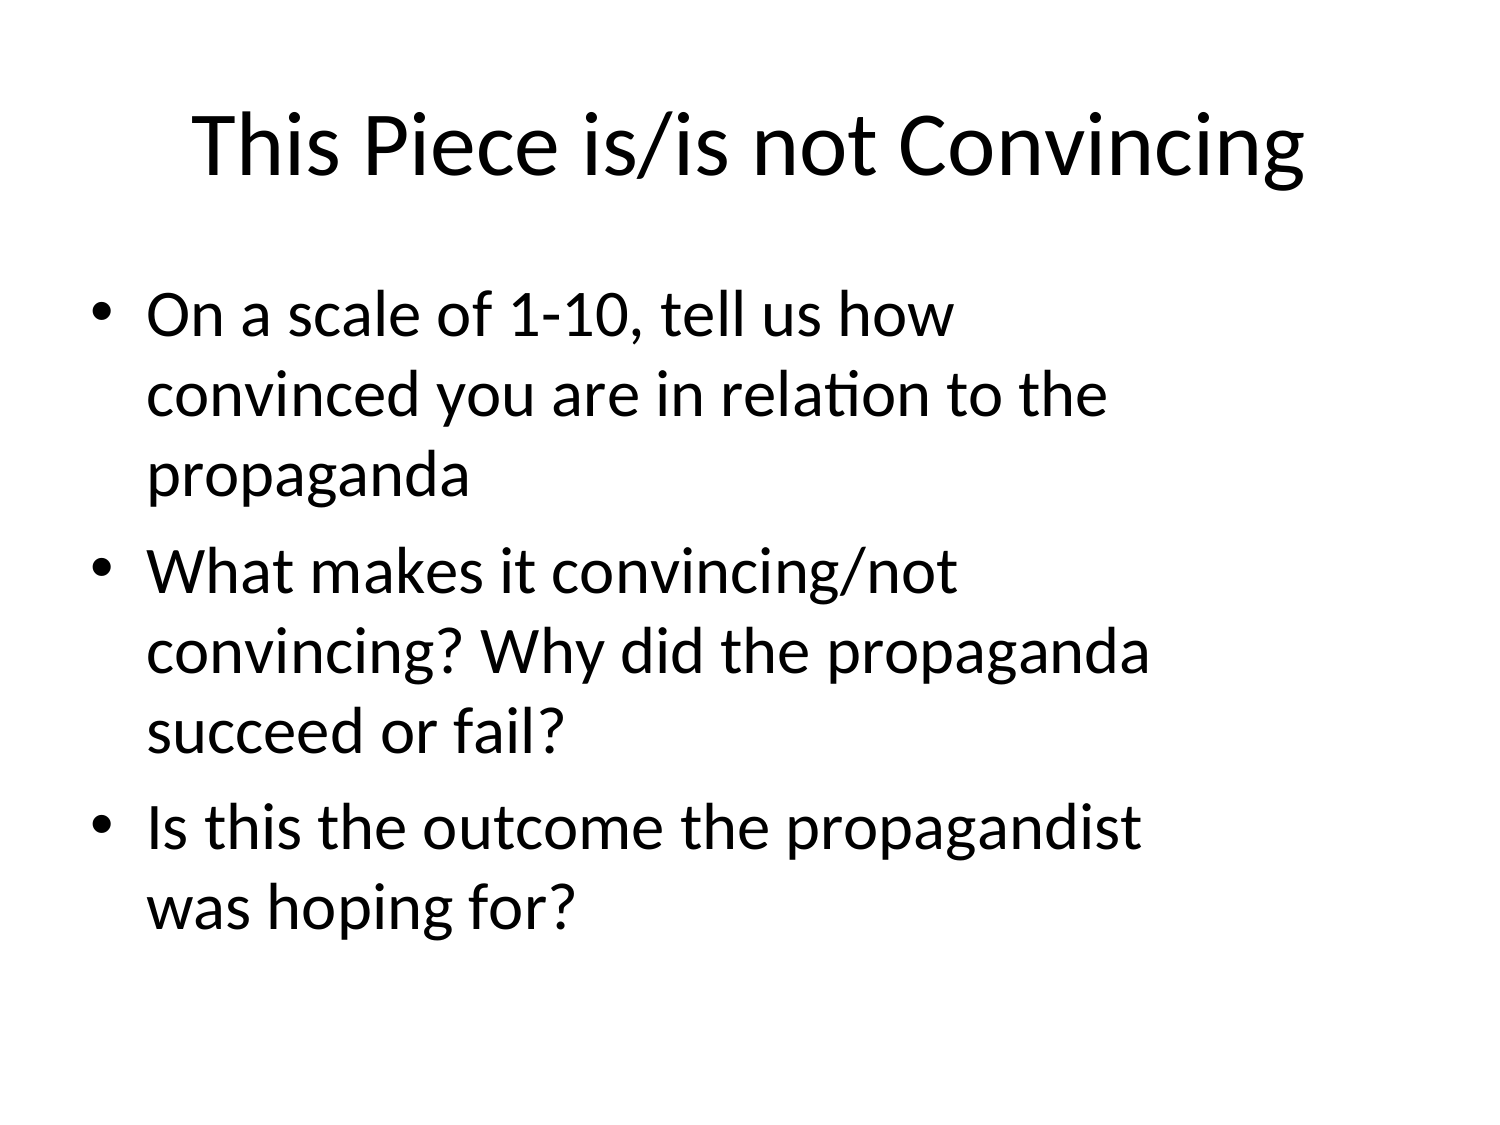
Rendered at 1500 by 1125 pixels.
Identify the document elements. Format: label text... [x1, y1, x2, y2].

title This Piece is/is not Convincing [75, 45, 1426, 233]
list On a scale of 1-10, tell us how convinced you are in relation to the propaganda What makes it convincing/not convincing? Why did the propaganda succeed or fail? Is this the outcome the propagandist was hoping for? [75, 262, 1237, 1006]
